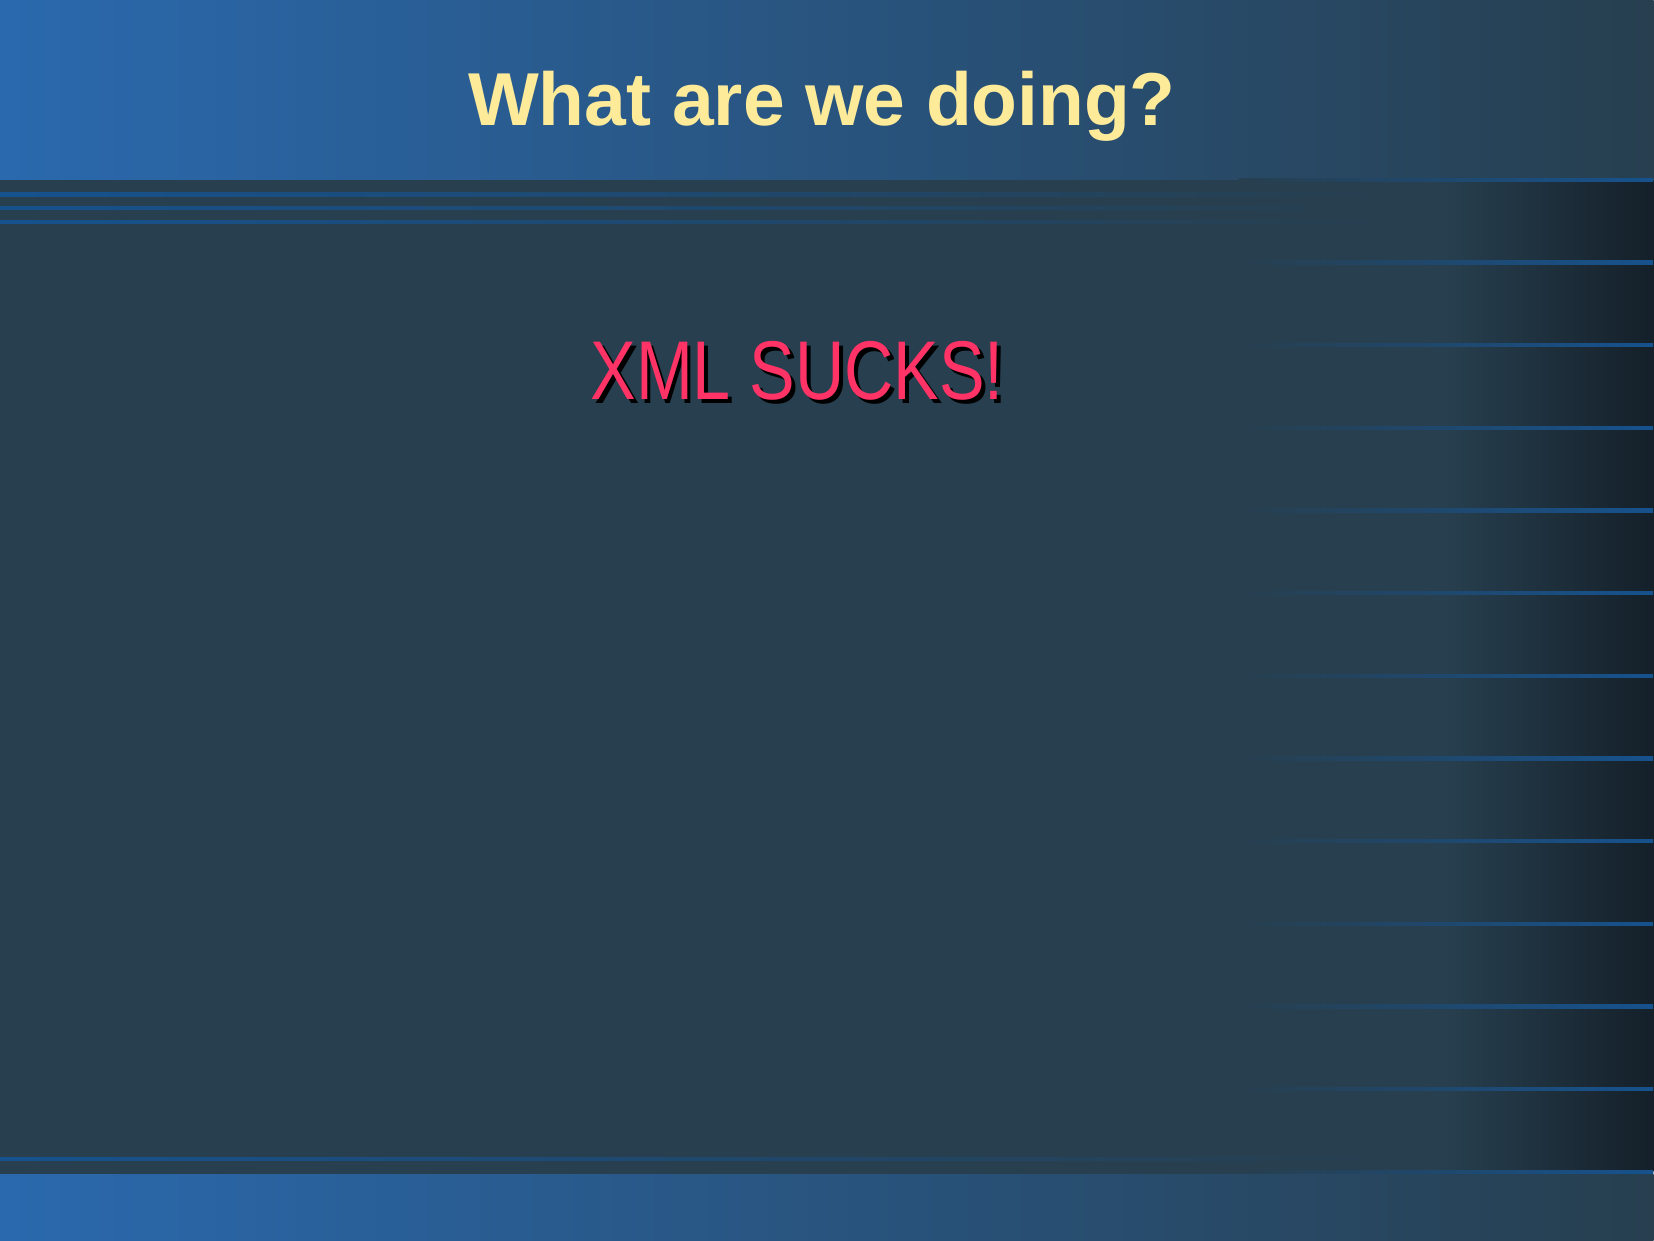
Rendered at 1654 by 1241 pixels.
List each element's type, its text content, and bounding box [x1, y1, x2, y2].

list XML SUCKS! [94, 319, 1501, 1013]
title What are we doing? [91, 34, 1553, 158]
